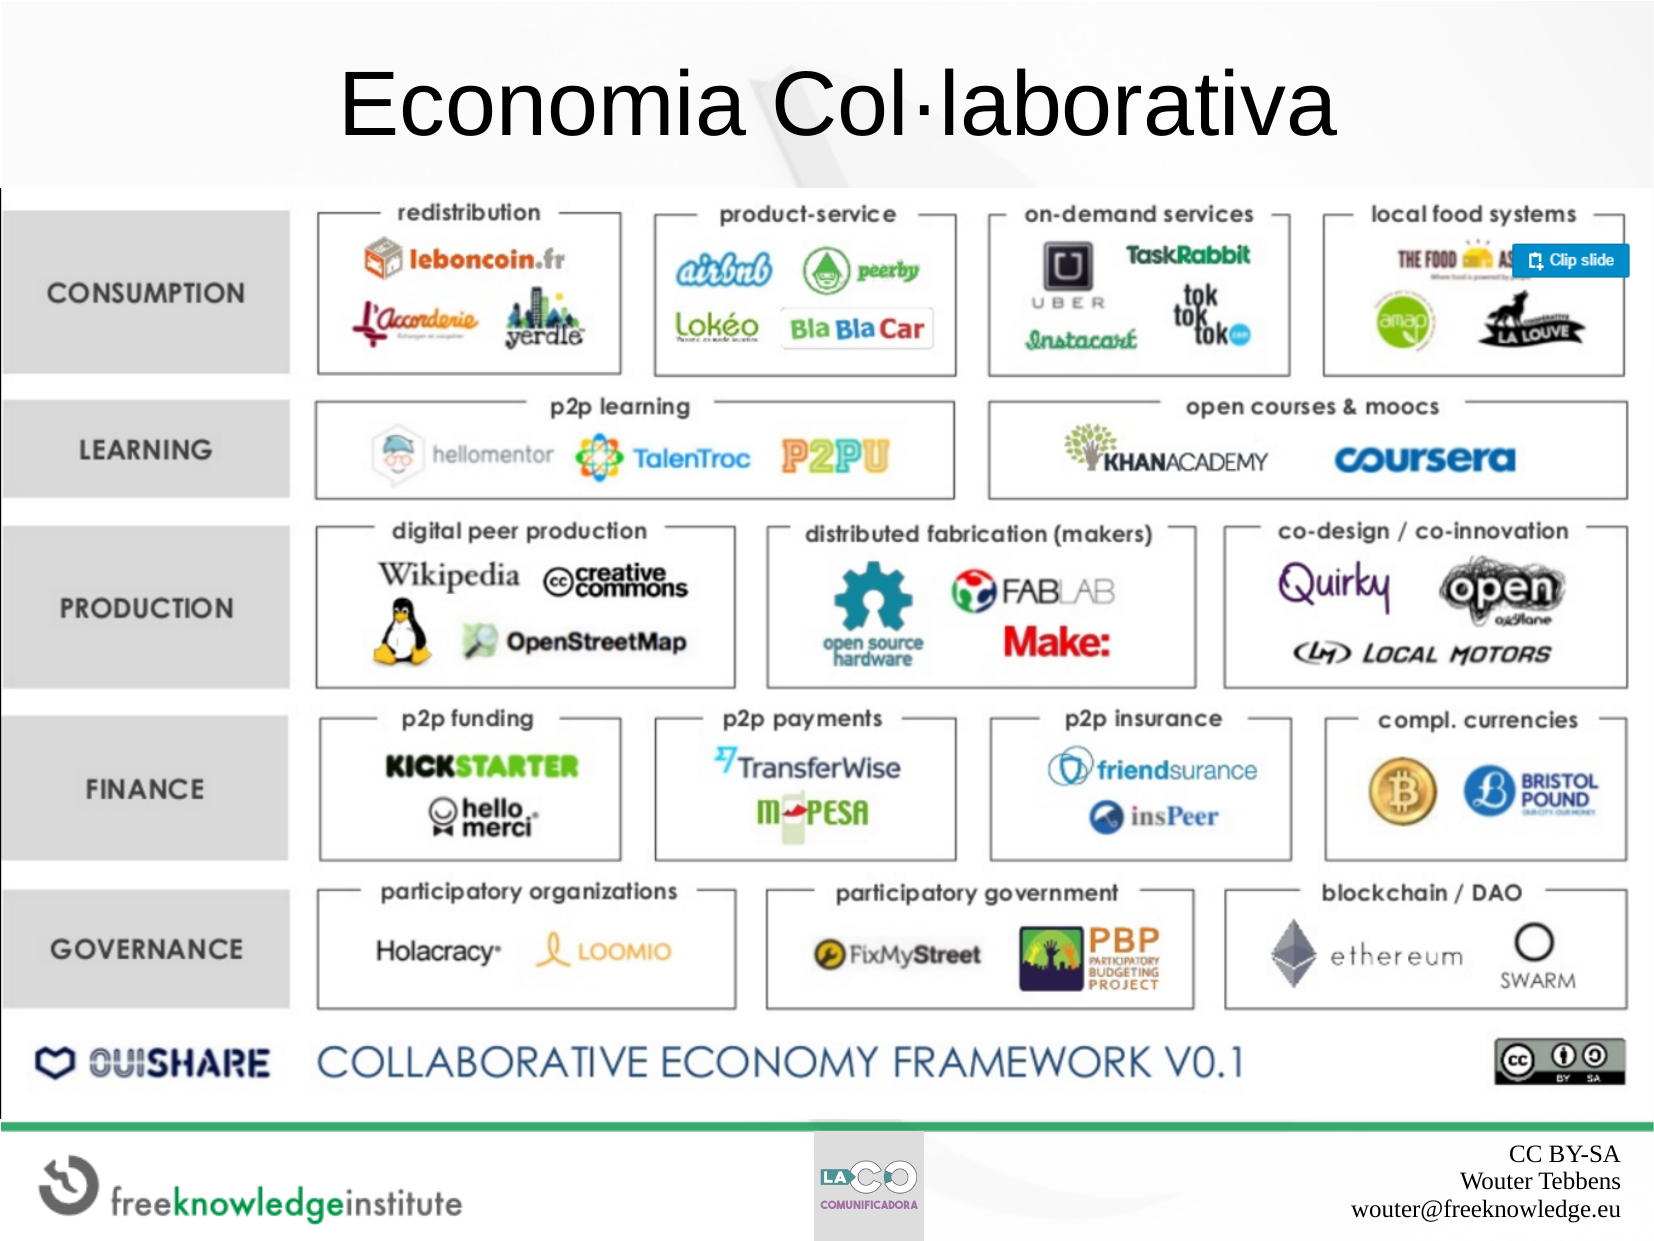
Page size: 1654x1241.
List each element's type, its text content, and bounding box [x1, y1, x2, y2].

picture [0, 1, 1654, 1241]
title Economia Col·laborativa [94, 0, 1583, 208]
